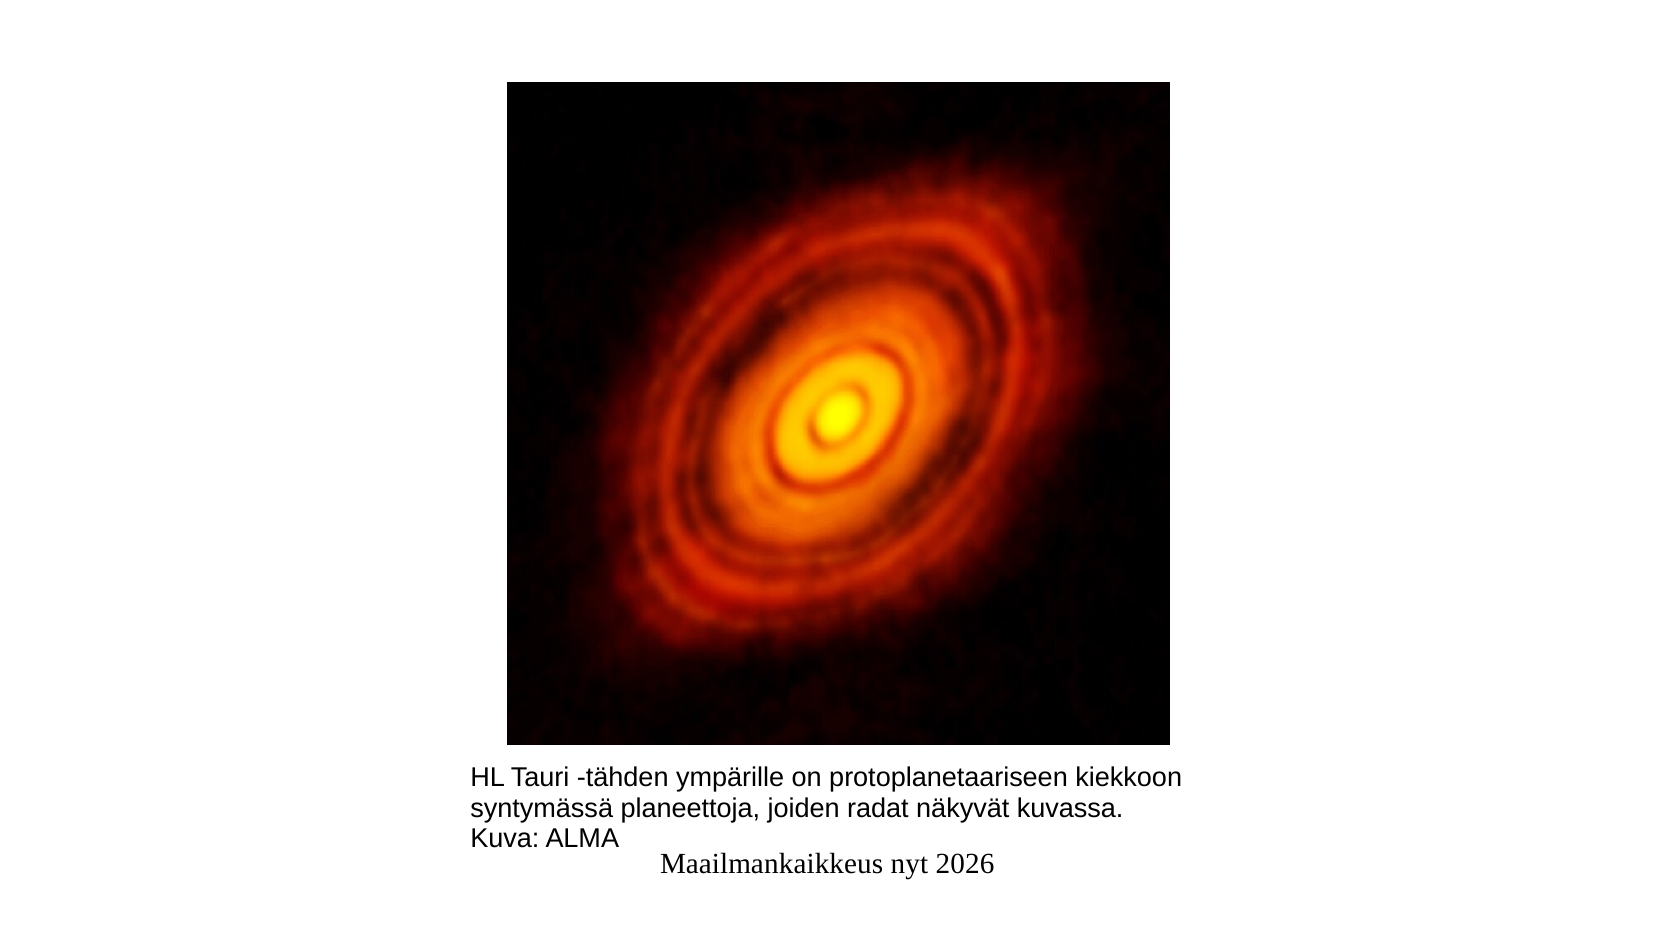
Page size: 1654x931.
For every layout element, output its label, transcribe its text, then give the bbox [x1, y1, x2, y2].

picture [507, 82, 1170, 745]
text_box HL Tauri -tähden ympärille on protoplanetaariseen kiekkoon syntymässä planeettoja, joiden radat näkyvät kuvassa. Kuva: ALMA [455, 755, 1323, 875]
